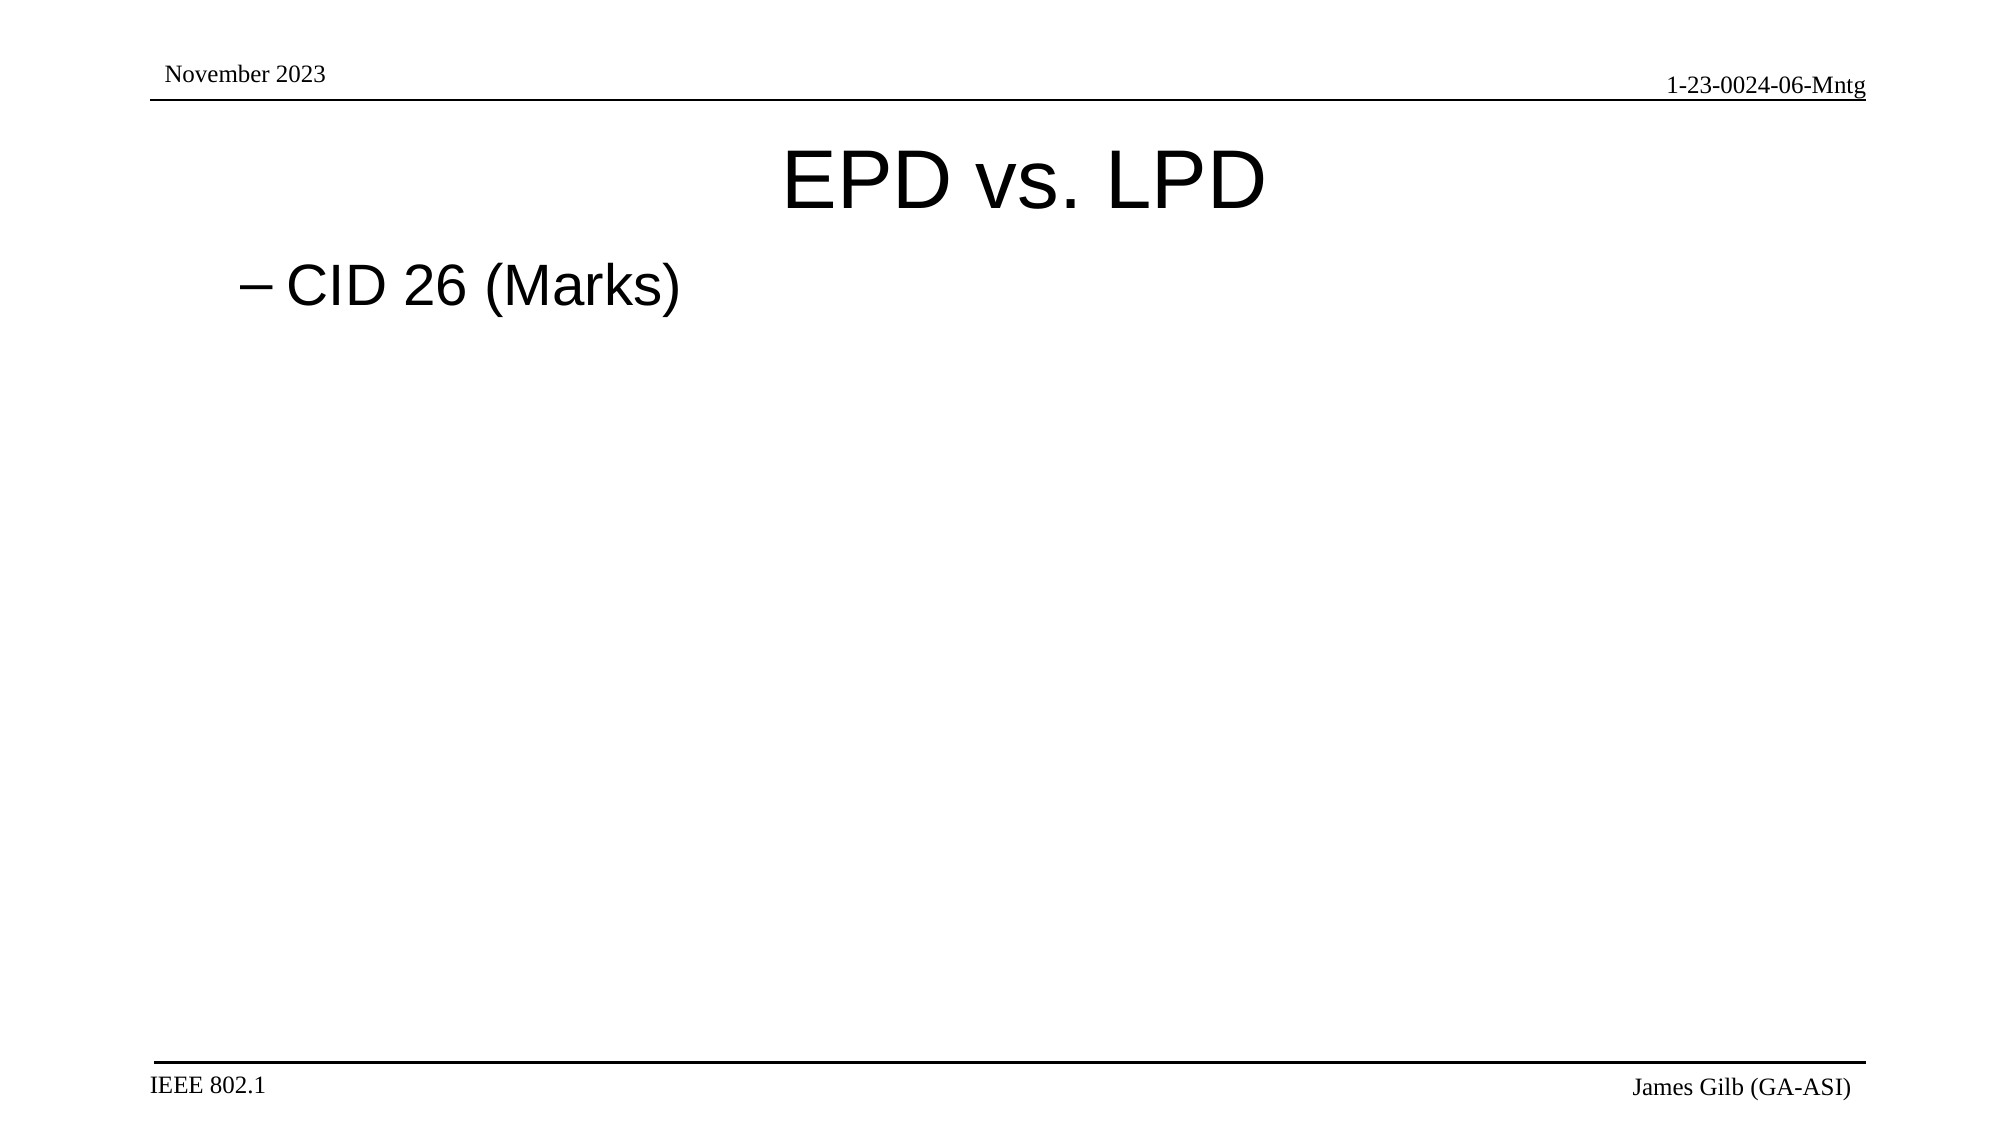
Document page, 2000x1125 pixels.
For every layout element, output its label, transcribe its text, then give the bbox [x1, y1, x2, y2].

title EPD vs. LPD [149, 112, 1900, 238]
list CID 26 (Marks) [149, 239, 1900, 1051]
